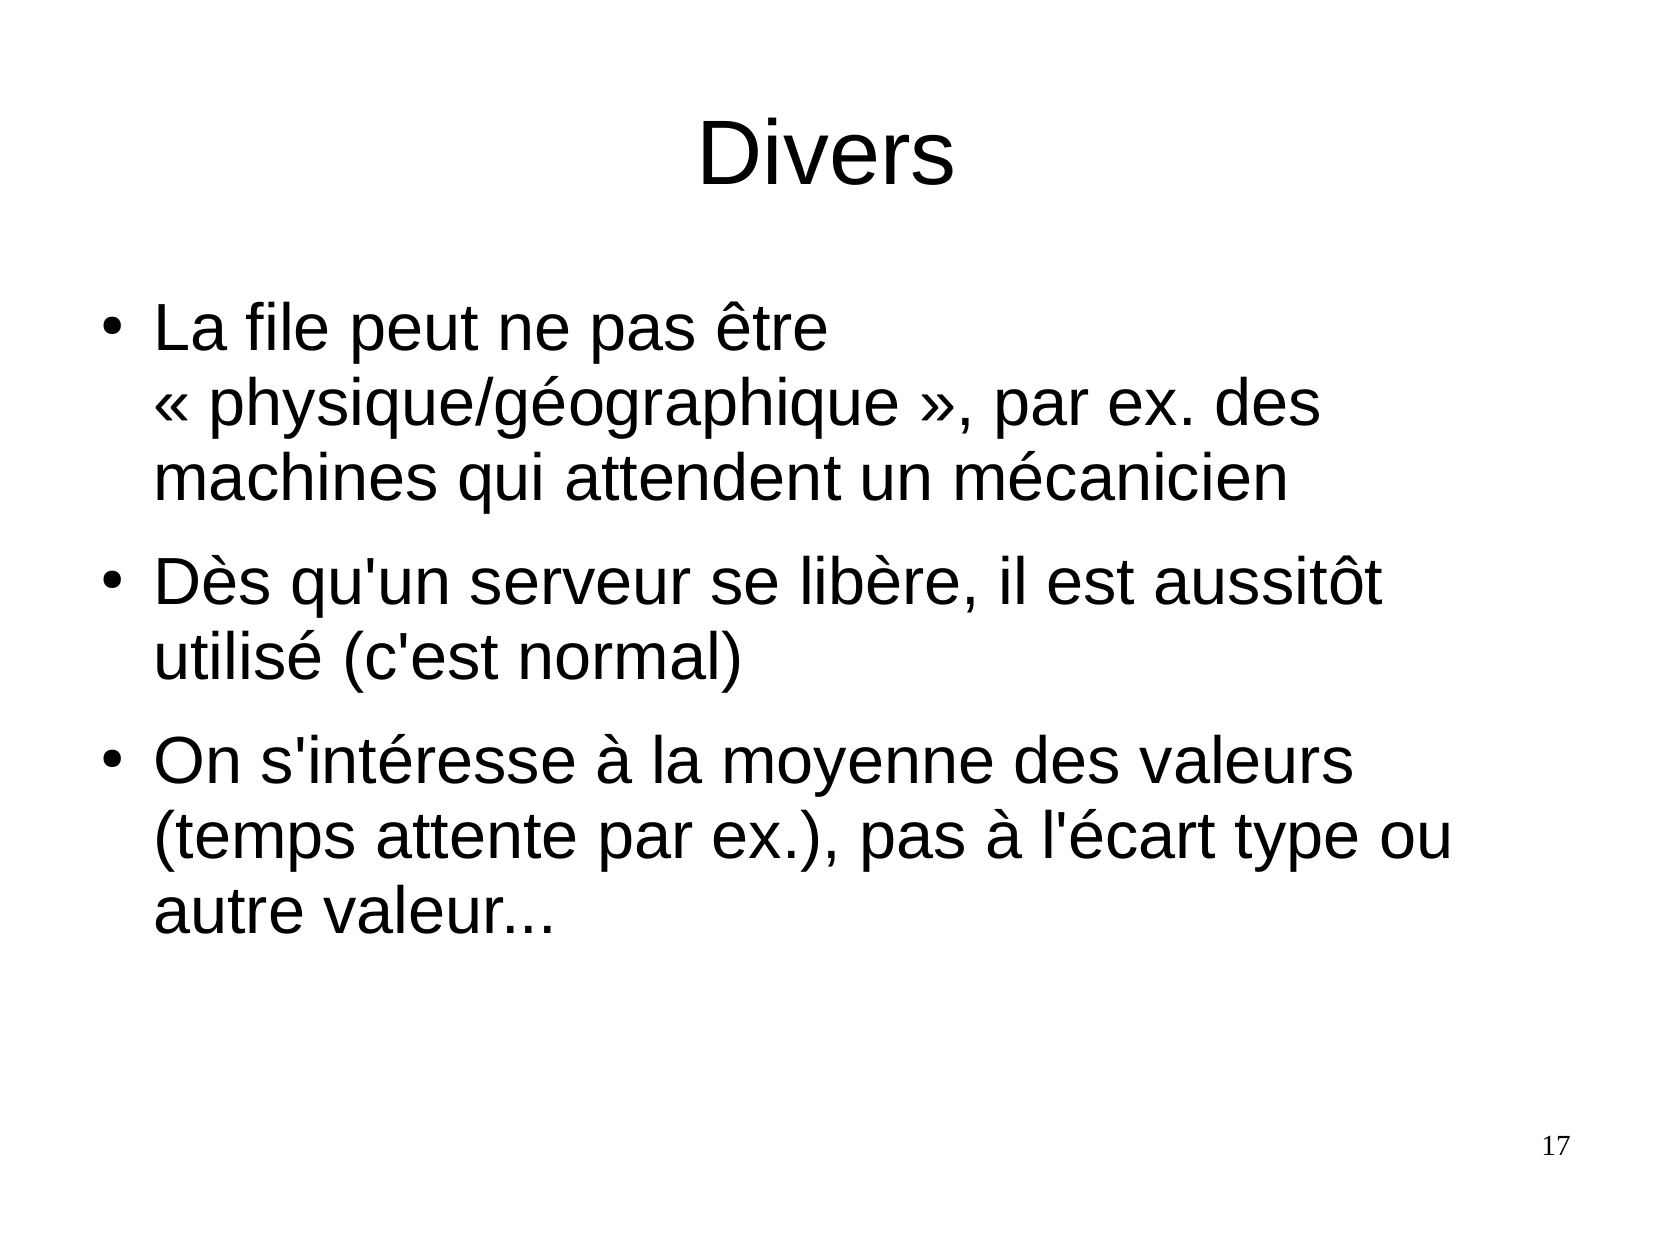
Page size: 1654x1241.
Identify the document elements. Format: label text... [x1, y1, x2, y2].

list La file peut ne pas être « physique/géographique », par ex. des machines qui attendent un mécanicien Dès qu'un serveur se libère, il est aussitôt utilisé (c'est normal) On s'intéresse à la moyenne des valeurs (temps attente par ex.), pas à l'écart type ou autre valeur... [82, 290, 1571, 1094]
title Divers [82, 56, 1571, 250]
